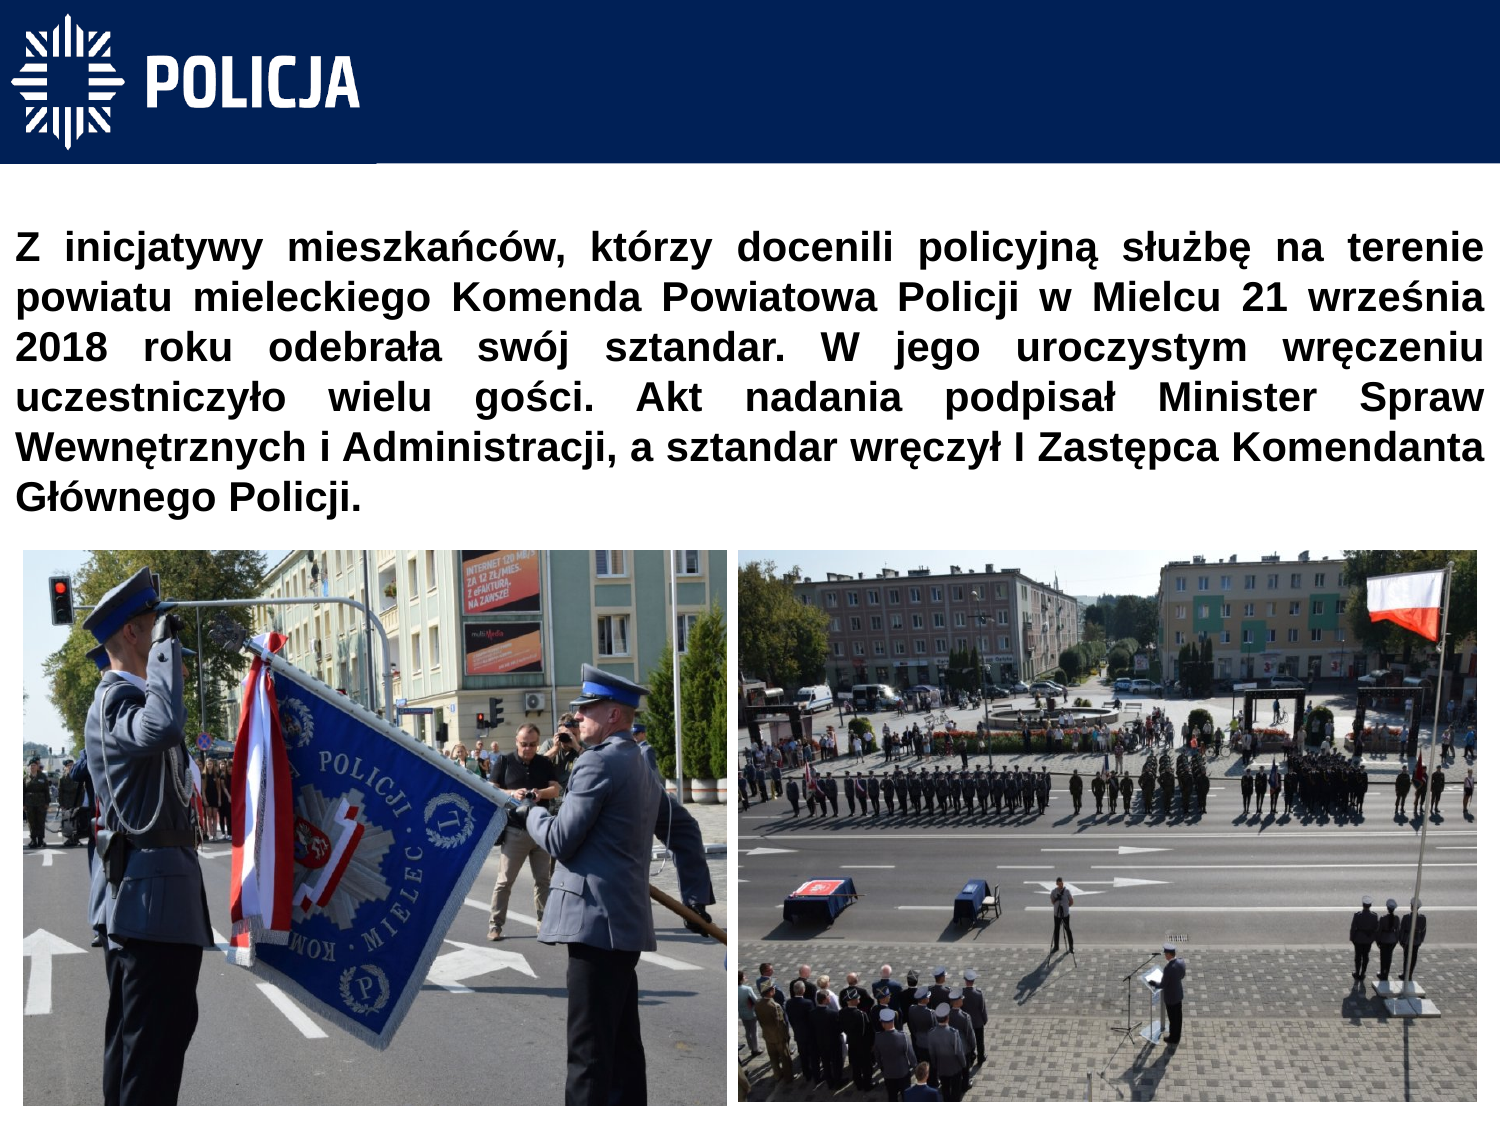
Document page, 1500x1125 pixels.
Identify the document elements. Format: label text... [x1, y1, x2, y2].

text_box Z inicjatywy mieszkańców, którzy docenili policyjną służbę na terenie powiatu mieleckiego Komenda Powiatowa Policji w Mielcu 21 września 2018 roku odebrała swój sztandar. W jego uroczystym wręczeniu uczestniczyło wielu gości. Akt nadania podpisał Minister Spraw Wewnętrznych i Administracji, a sztandar wręczył I Zastępca Komendanta Głównego Policji. [0, 212, 1500, 528]
picture [23, 550, 727, 1106]
picture [0, 0, 360, 164]
text_box [360, 0, 1500, 164]
picture [738, 550, 1477, 1102]
